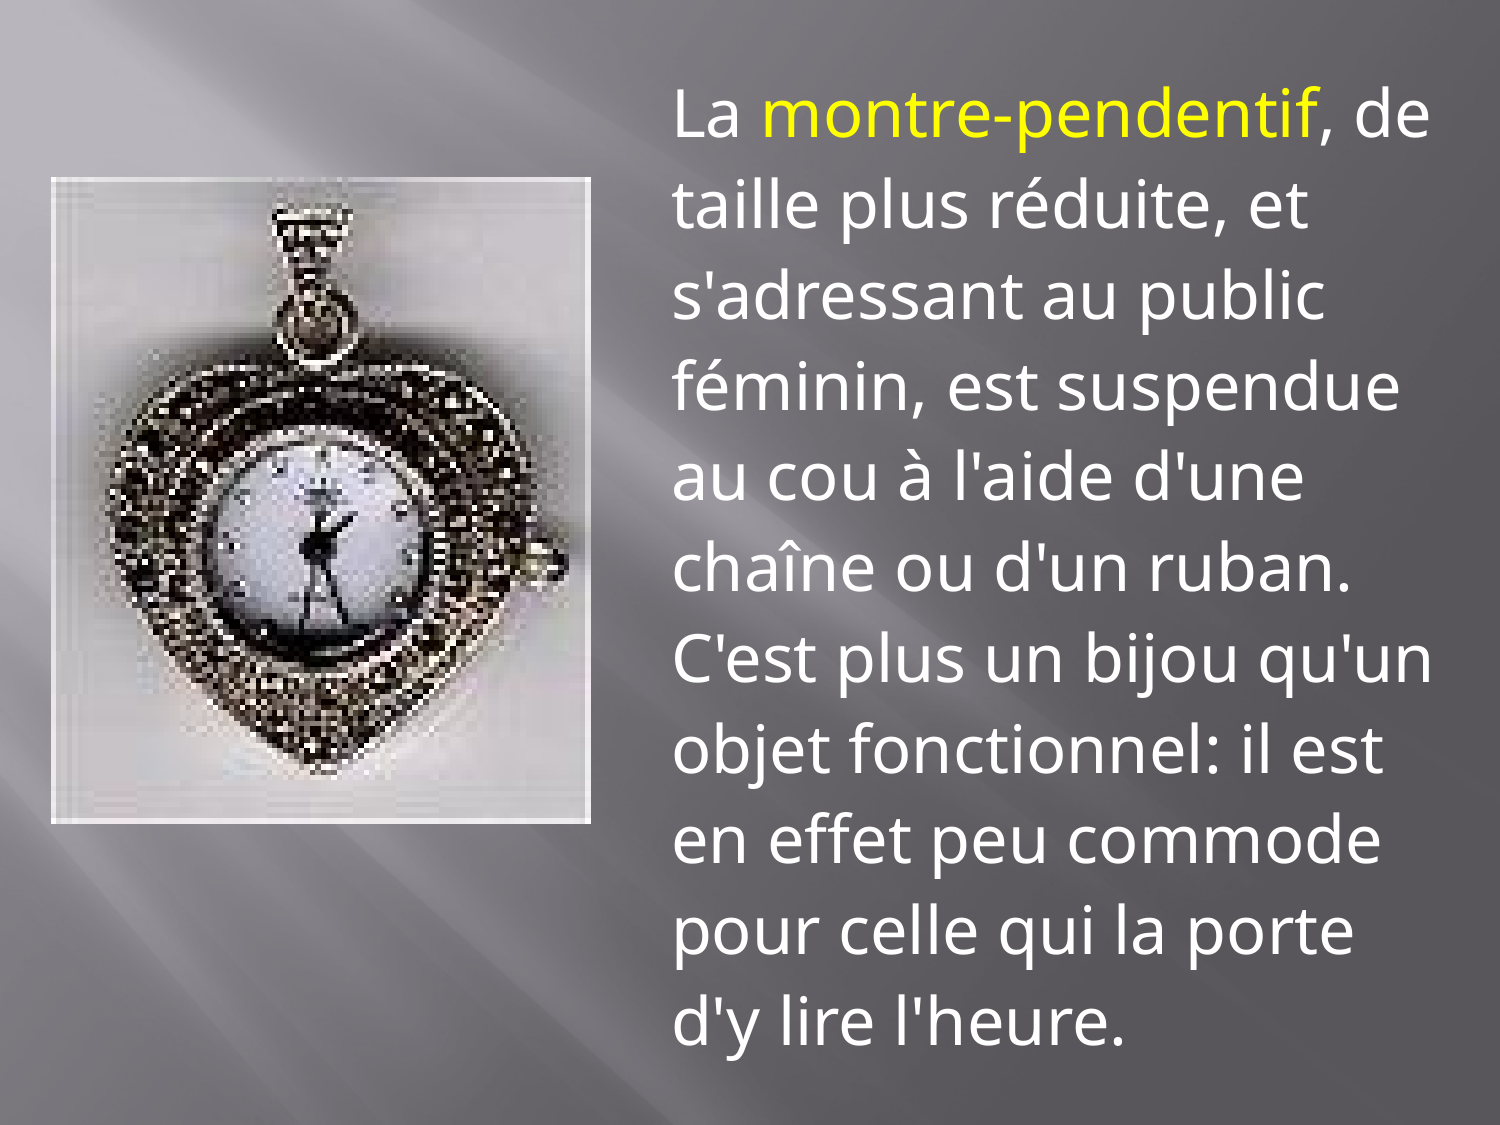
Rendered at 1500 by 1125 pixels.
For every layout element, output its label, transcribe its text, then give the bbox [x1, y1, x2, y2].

text_box La montre-pendentif, de taille plus réduite, et s'adressant au public féminin, est suspendue au cou à l'aide d'une chaîne ou d'un ruban. C'est plus un bijou qu'un objet fonctionnel: il est en effet peu commode pour celle qui la porte d'y lire l'heure. [656, 59, 1477, 1050]
picture [0, 0, 1500, 1125]
